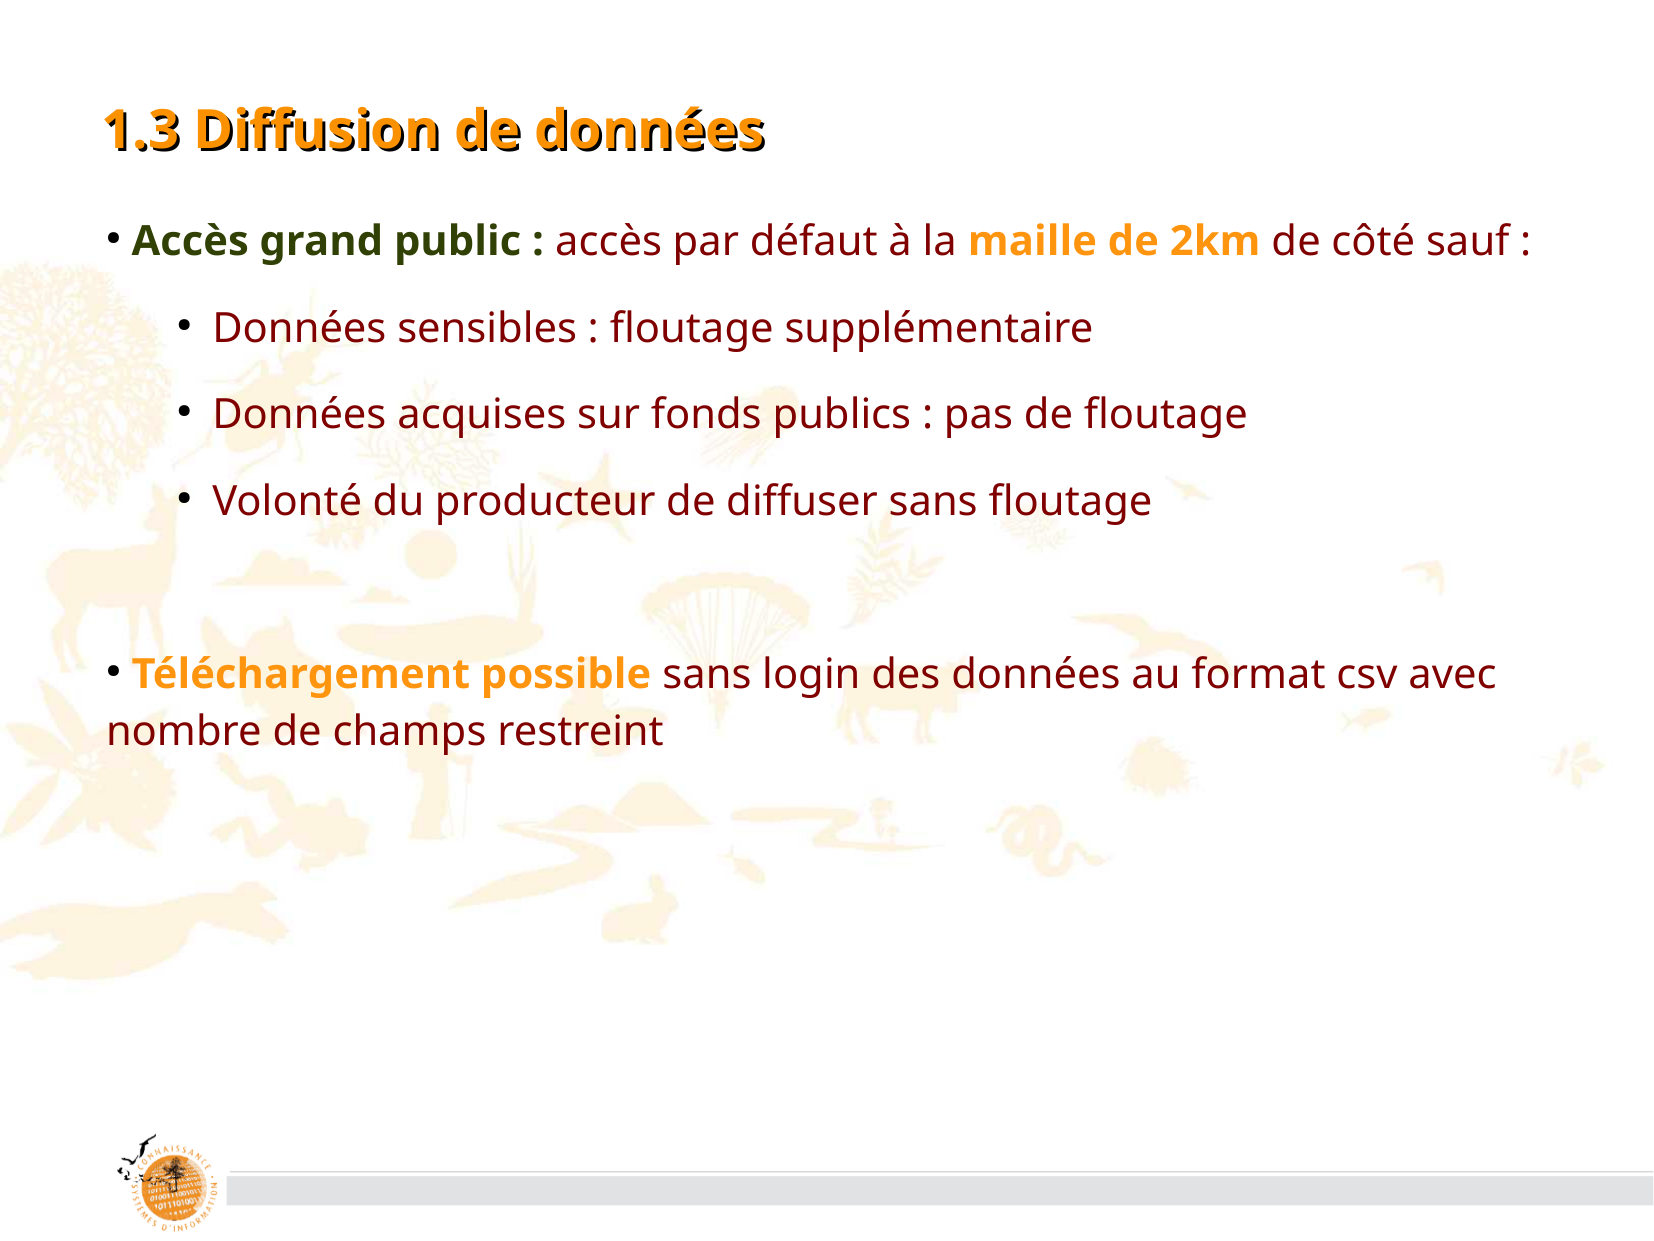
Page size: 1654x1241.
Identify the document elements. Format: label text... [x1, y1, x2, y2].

subtitle Accès grand public : accès par défaut à la maille de 2km de côté sauf : Données sensibles : floutage supplémentaire Données acquises sur fonds publics : pas de floutage Volonté du producteur de diffuser sans floutage Téléchargement possible sans login des données au format csv avec nombre de champs restreint [106, 189, 1536, 780]
picture [0, 0, 1654, 1241]
title 1.3 Diffusion de données [82, 49, 1571, 207]
